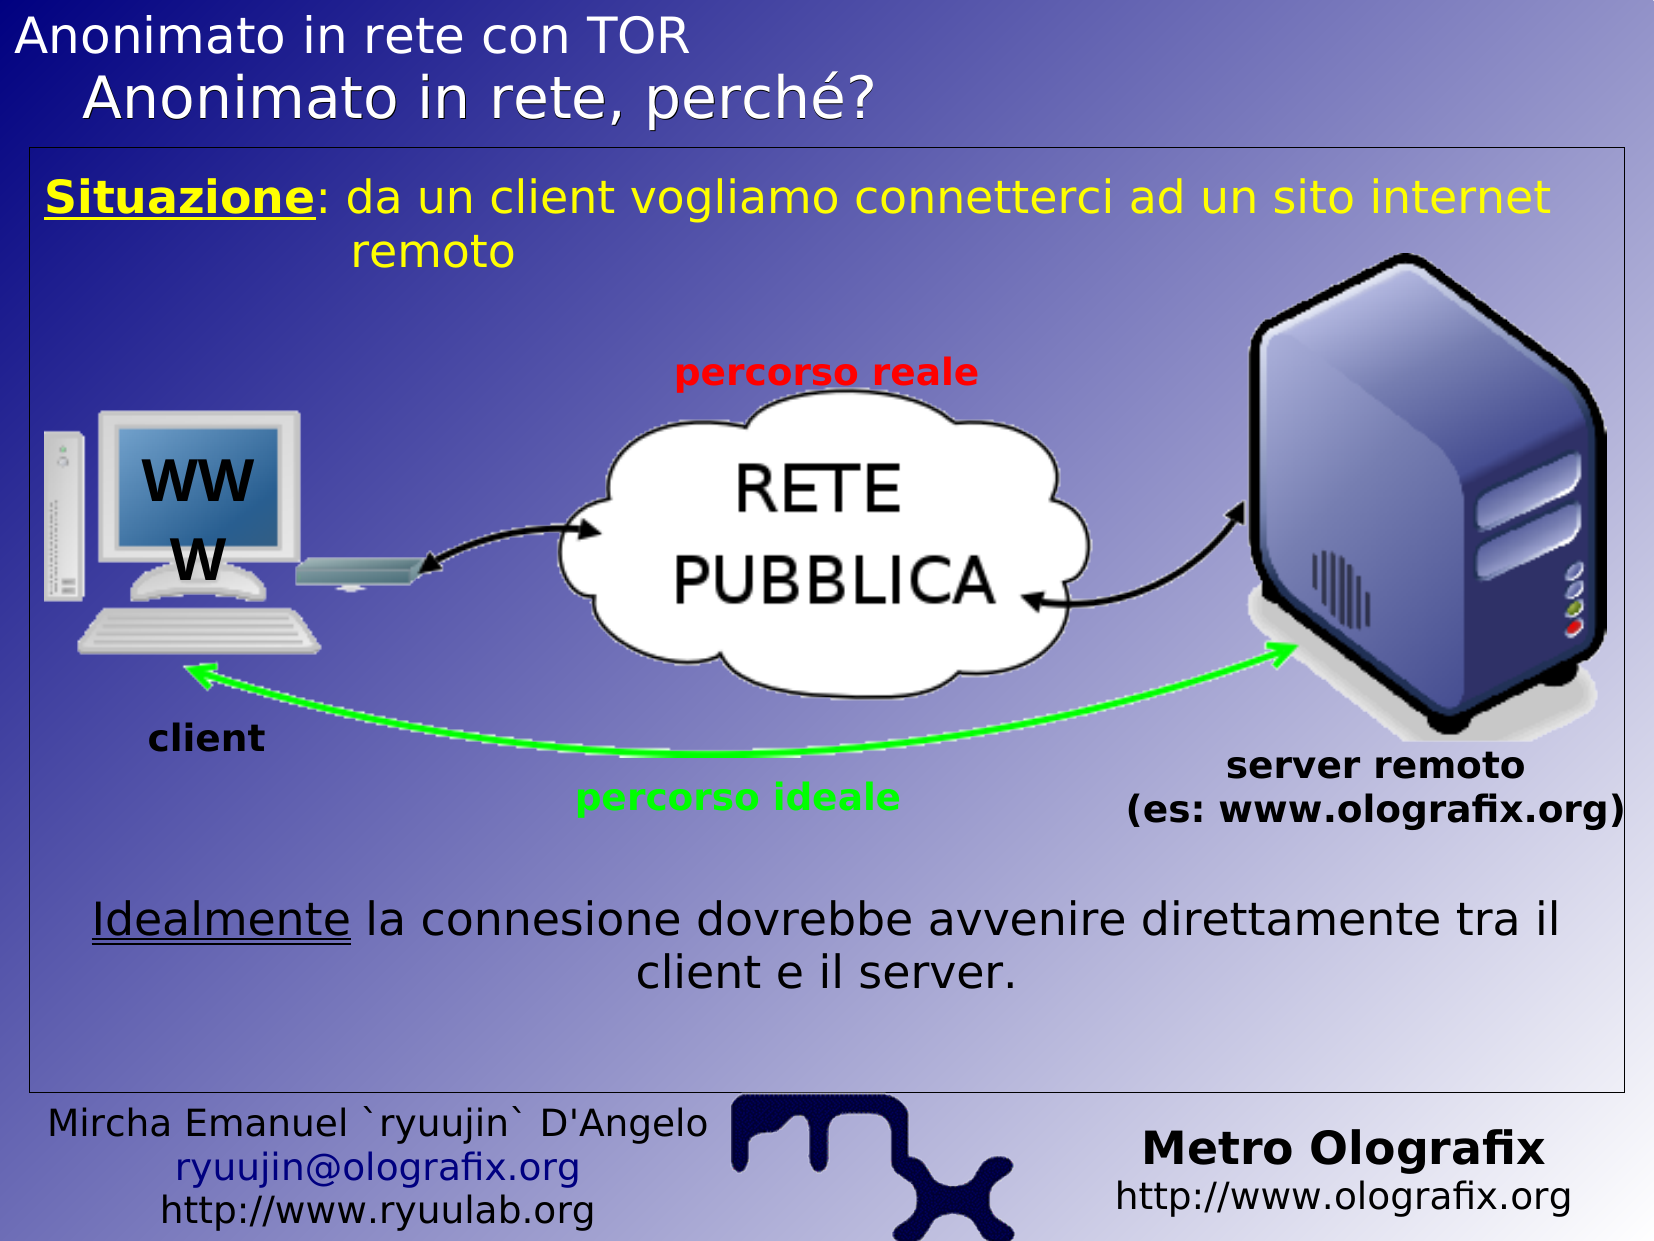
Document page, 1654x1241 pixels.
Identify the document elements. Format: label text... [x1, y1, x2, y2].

text_box WWW [124, 431, 272, 538]
text_box Metro Olografix http://www.olografix.org [1034, 1114, 1654, 1227]
text_box percorso ideale [531, 768, 945, 827]
text_box client [29, 709, 384, 768]
title Anonimato in rete, perché? [82, 49, 1571, 147]
text_box Mircha Emanuel `ryuujin` D'Angelo ryuujin@olografix.org http://www.ryuulab.org [0, 1094, 757, 1241]
text_box server remoto (es: www.olografix.org) [1092, 736, 1654, 839]
text_box Situazione: da un client vogliamo connetterci ad un sito internet remoto [29, 163, 1625, 286]
text_box Idealmente la connesione dovrebbe avvenire direttamente tra il client e il server. [29, 885, 1625, 1008]
picture [44, 253, 1607, 758]
picture [720, 1068, 1033, 1241]
text_box Anonimato in rete con TOR [0, 0, 1595, 74]
text_box percorso reale [620, 343, 1034, 402]
